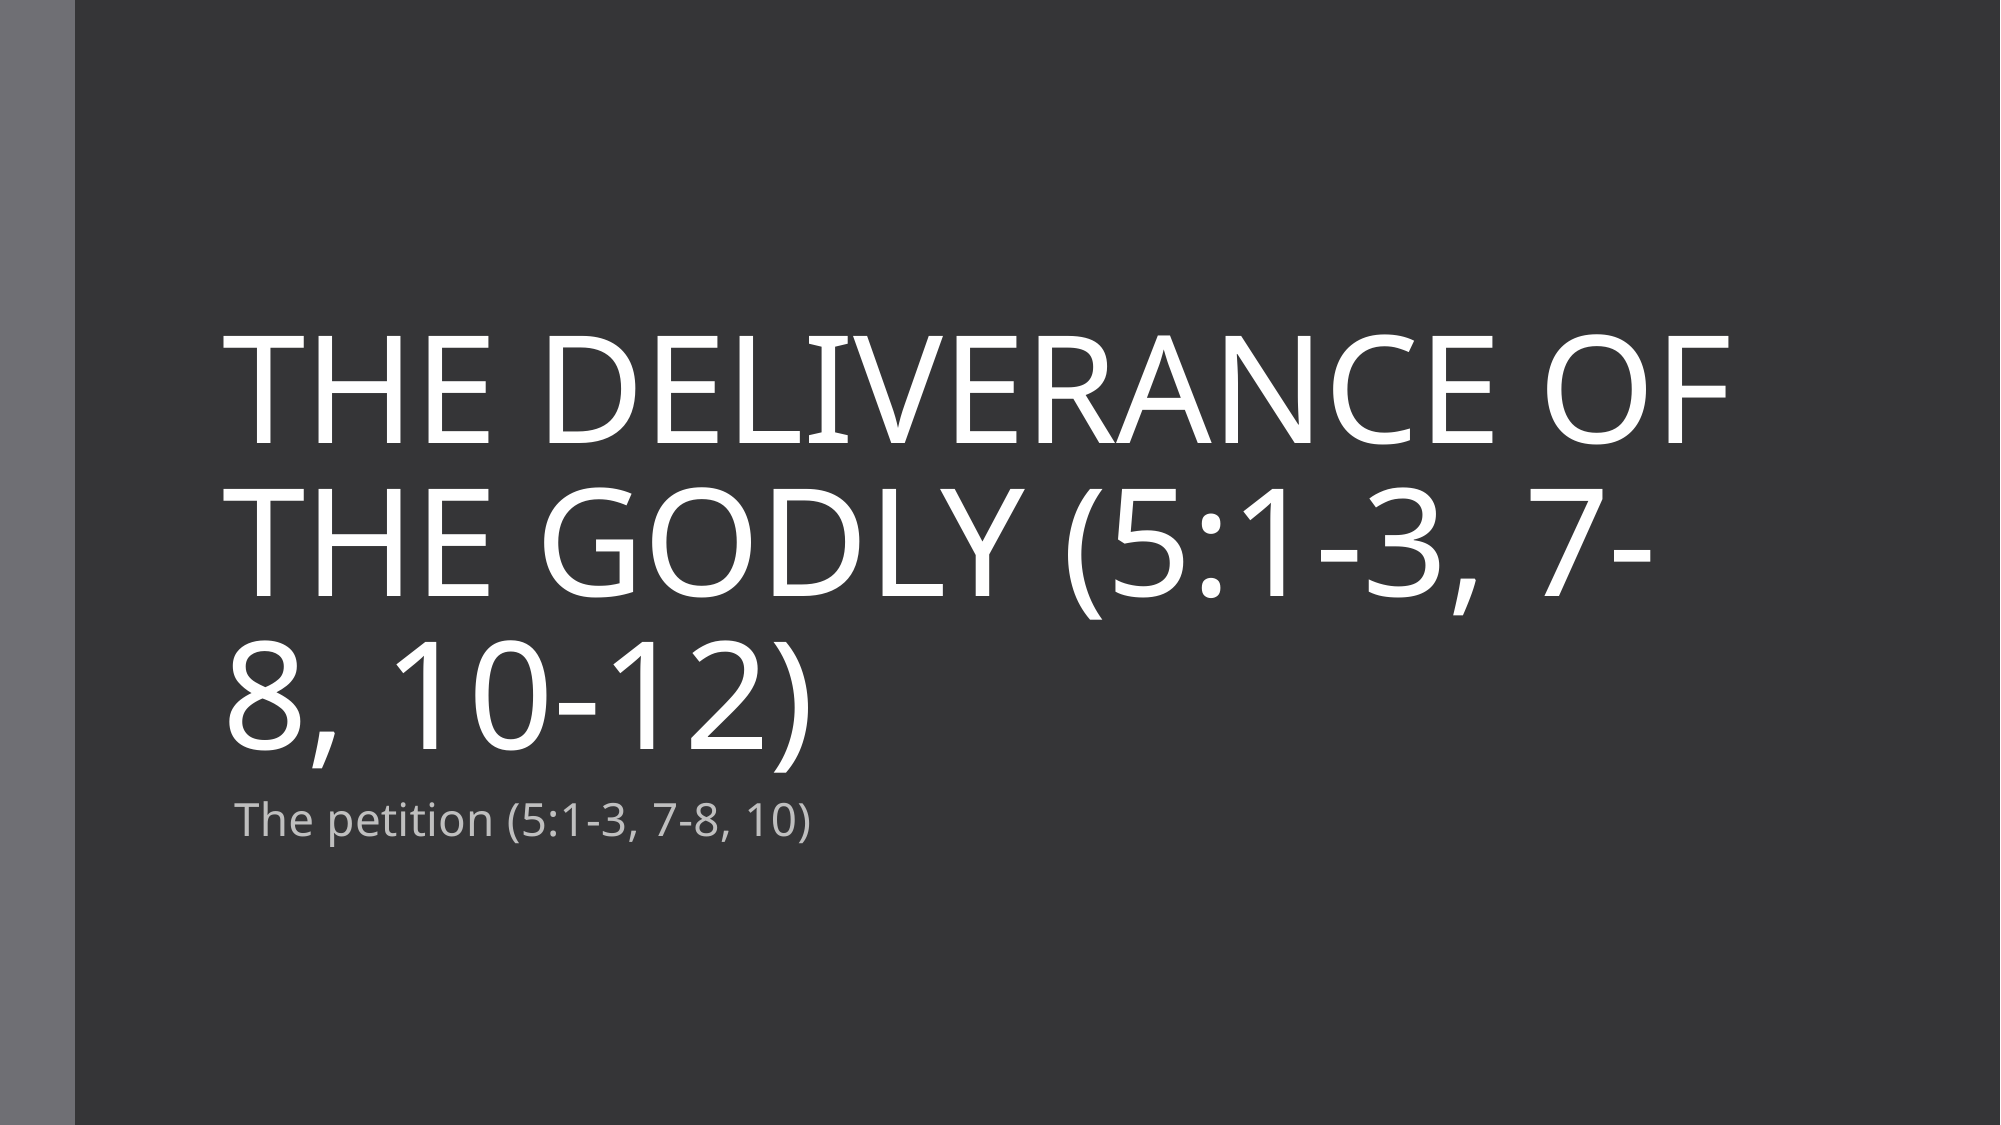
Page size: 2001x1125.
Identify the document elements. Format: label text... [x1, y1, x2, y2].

title THE DELIVERANCE OF THE GODLY (5:1-3, 7-8, 10-12) [206, 124, 1752, 787]
subtitle The petition (5:1-3, 7-8, 10) [206, 787, 1752, 1066]
